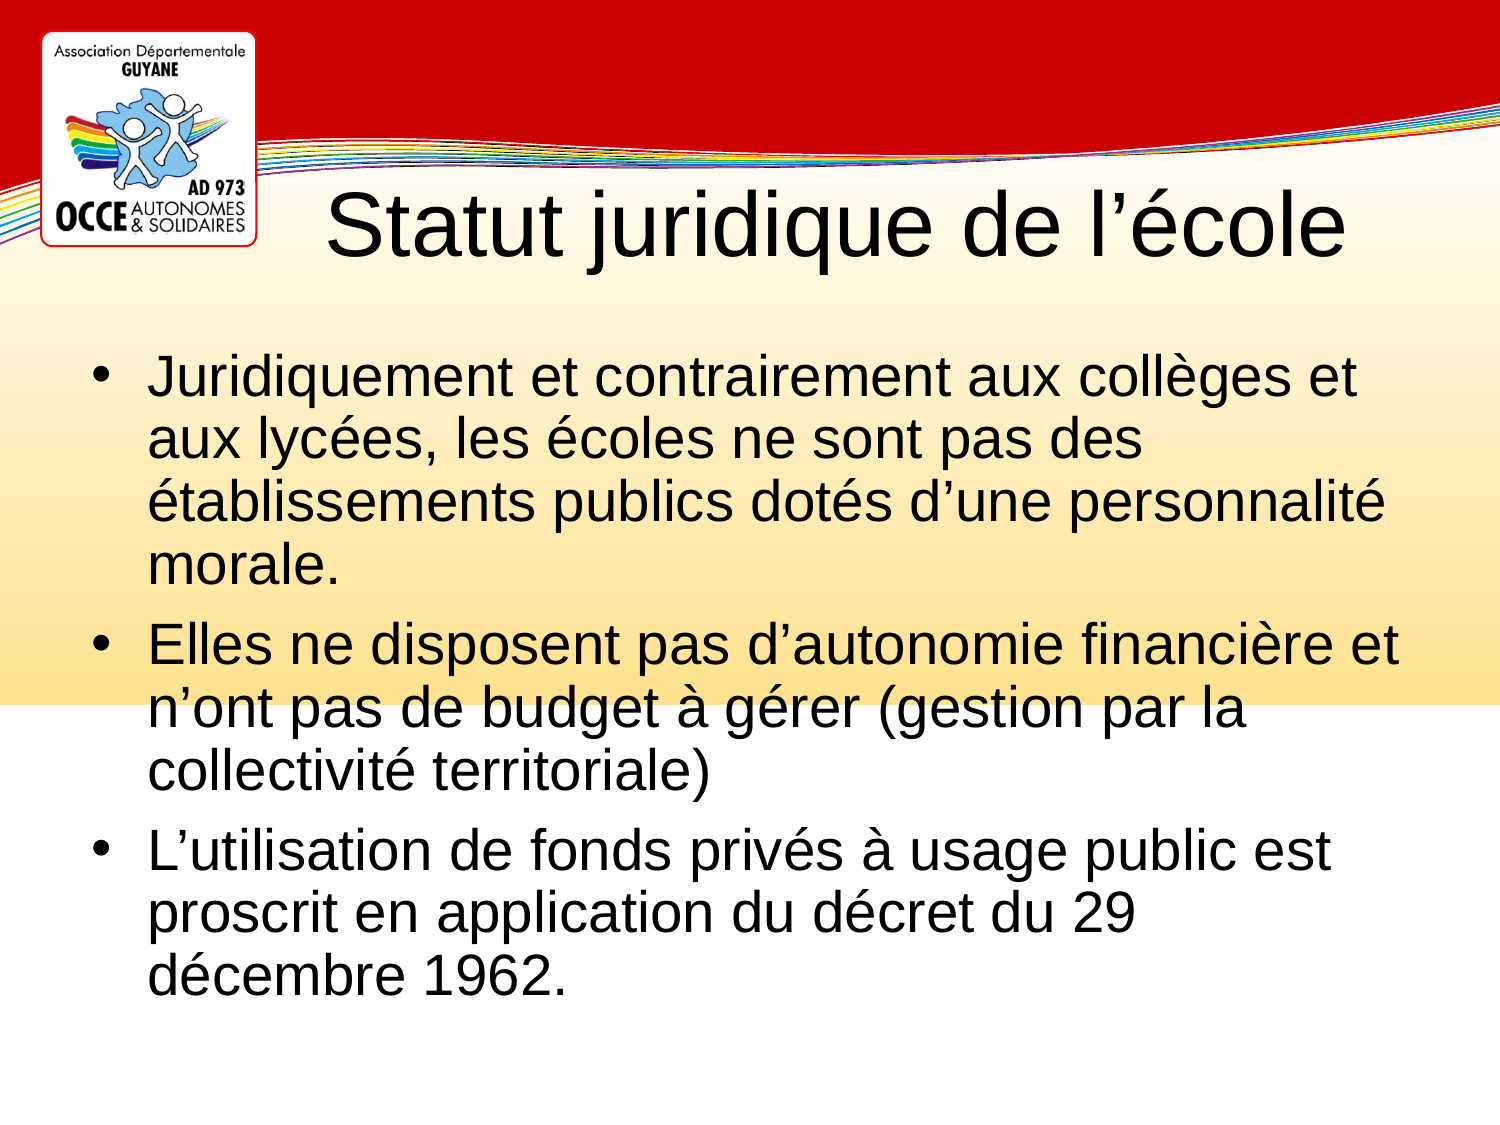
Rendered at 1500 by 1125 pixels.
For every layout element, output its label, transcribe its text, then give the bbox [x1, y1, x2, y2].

list Juridiquement et contrairement aux collèges et aux lycées, les écoles ne sont pas des établissements publics dotés d’une personnalité morale. Elles ne disposent pas d’autonomie financière et n’ont pas de budget à gérer (gestion par la collectivité territoriale) L’utilisation de fonds privés à usage public est proscrit en application du décret du 29 décembre 1962. [76, 337, 1427, 1080]
picture [54, 44, 245, 234]
title Statut juridique de l’école [277, 172, 1424, 315]
